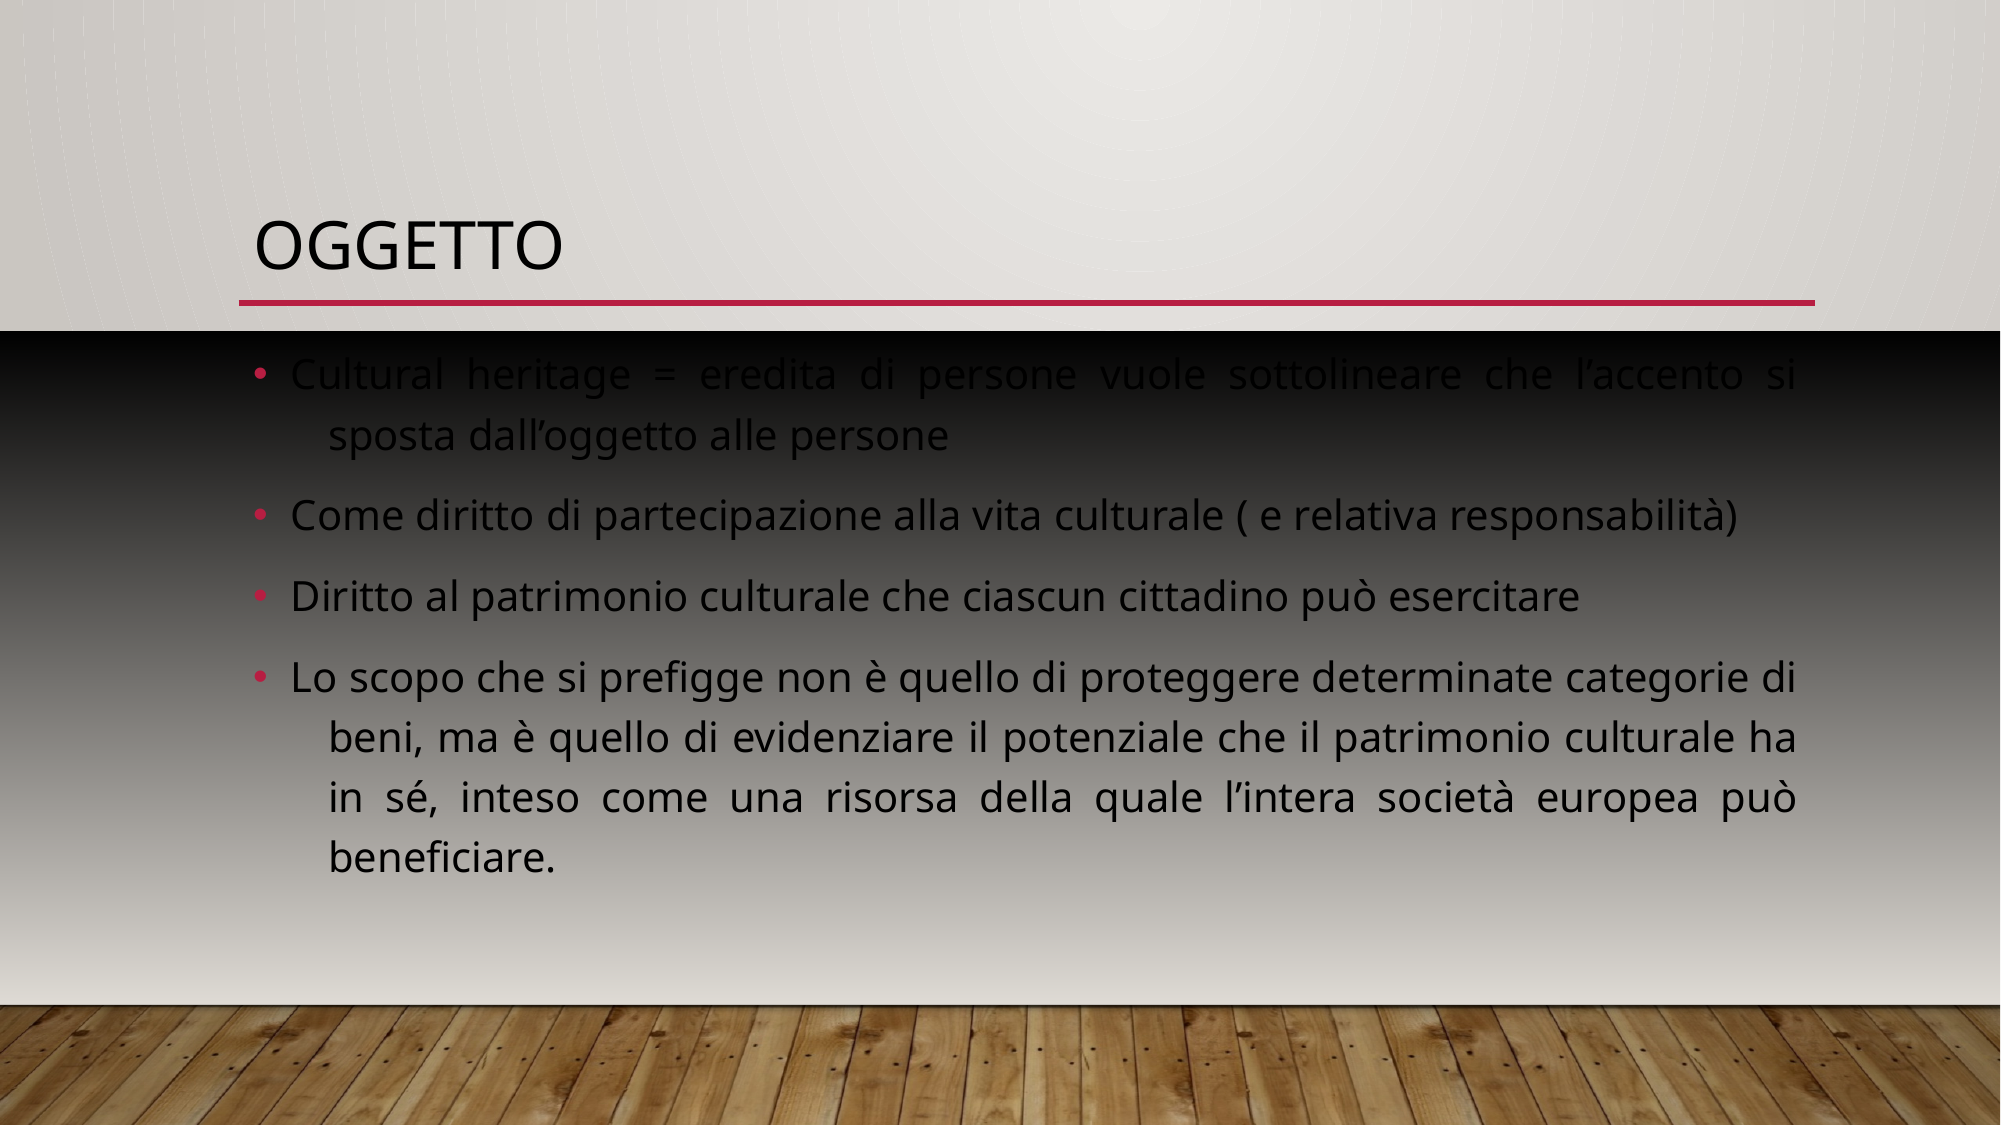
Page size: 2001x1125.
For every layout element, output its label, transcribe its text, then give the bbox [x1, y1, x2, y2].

list Cultural heritage = eredita di persone vuole sottolineare che l’accento si sposta dall’oggetto alle persone Come diritto di partecipazione alla vita culturale ( e relativa responsabilità) Diritto al patrimonio culturale che ciascun cittadino può esercitare Lo scopo che si prefigge non è quello di proteggere determinate categorie di beni, ma è quello di evidenziare il potenziale che il patrimonio culturale ha in sé, inteso come una risorsa della quale l’intera società europea può beneficiare. [238, 330, 1814, 897]
title oggetto [238, 131, 1814, 305]
